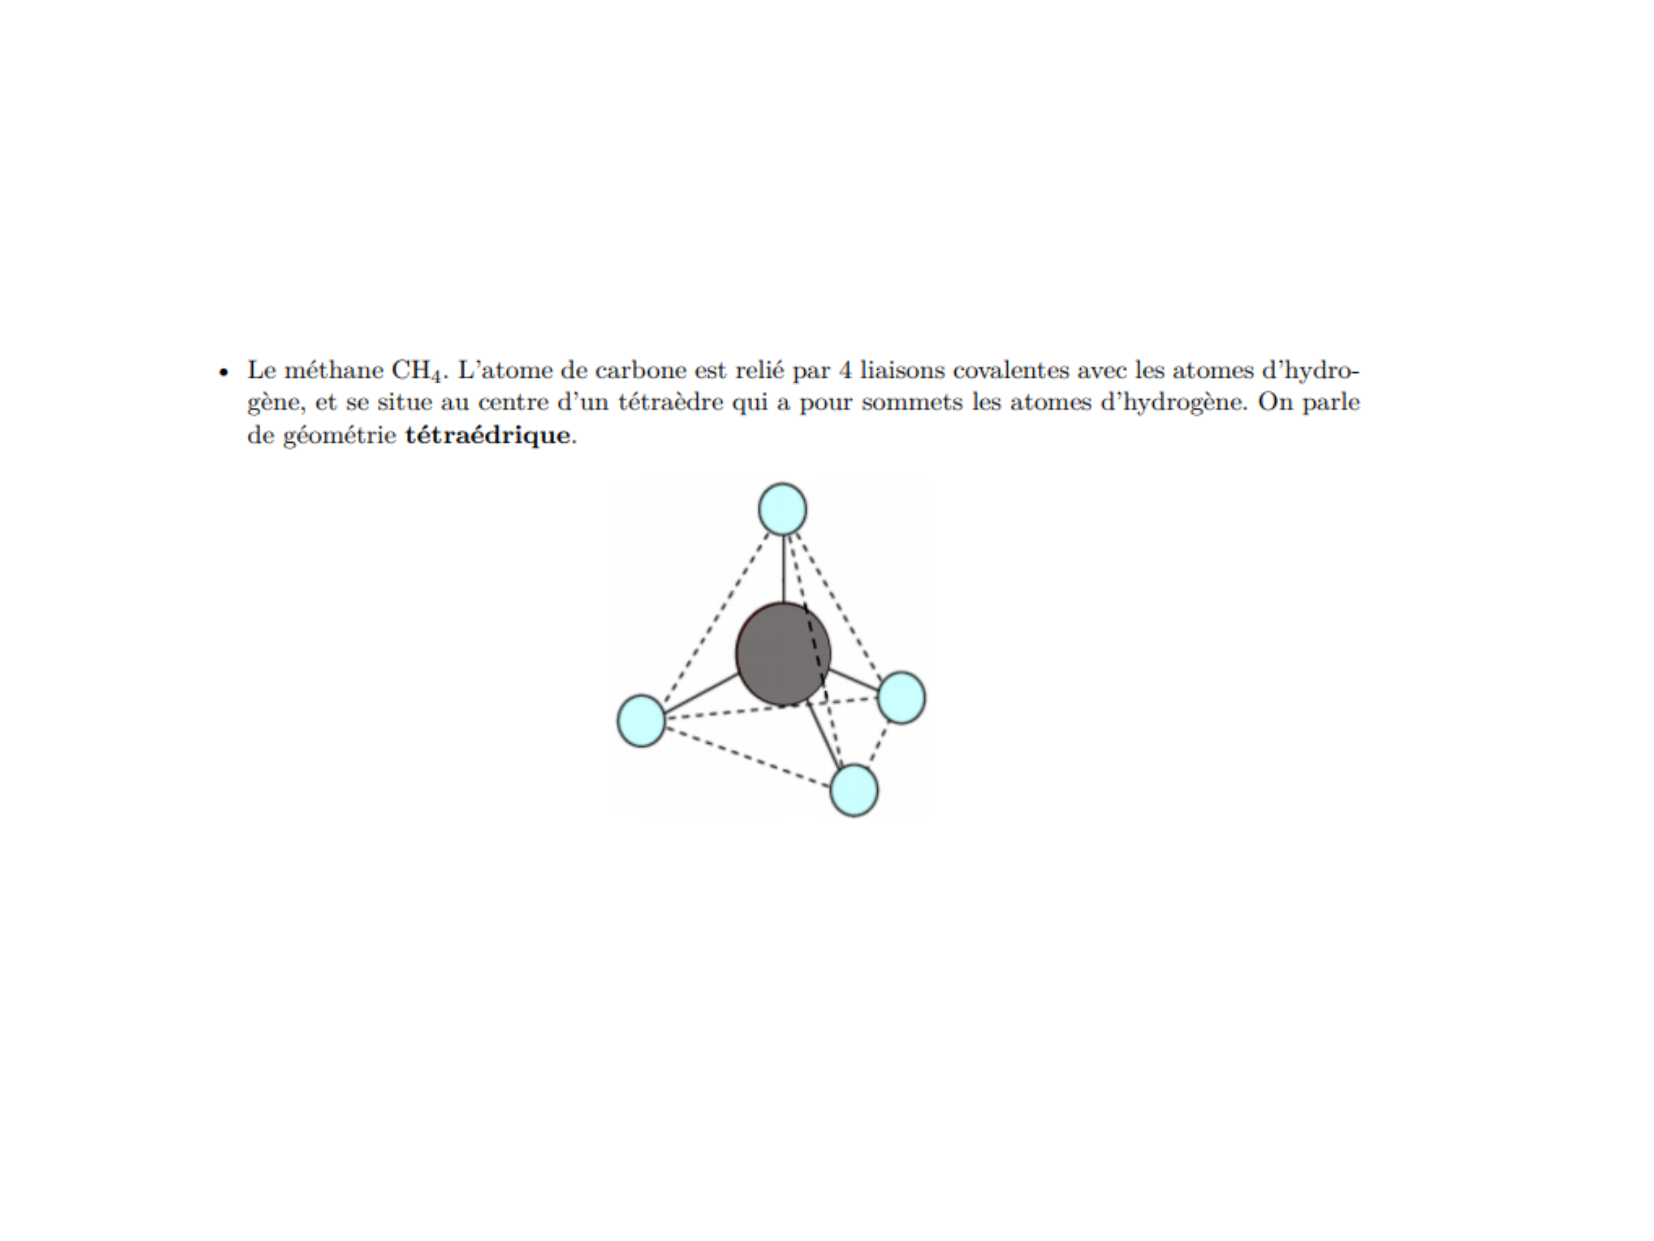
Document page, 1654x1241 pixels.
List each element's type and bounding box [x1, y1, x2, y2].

picture [200, 342, 1382, 827]
